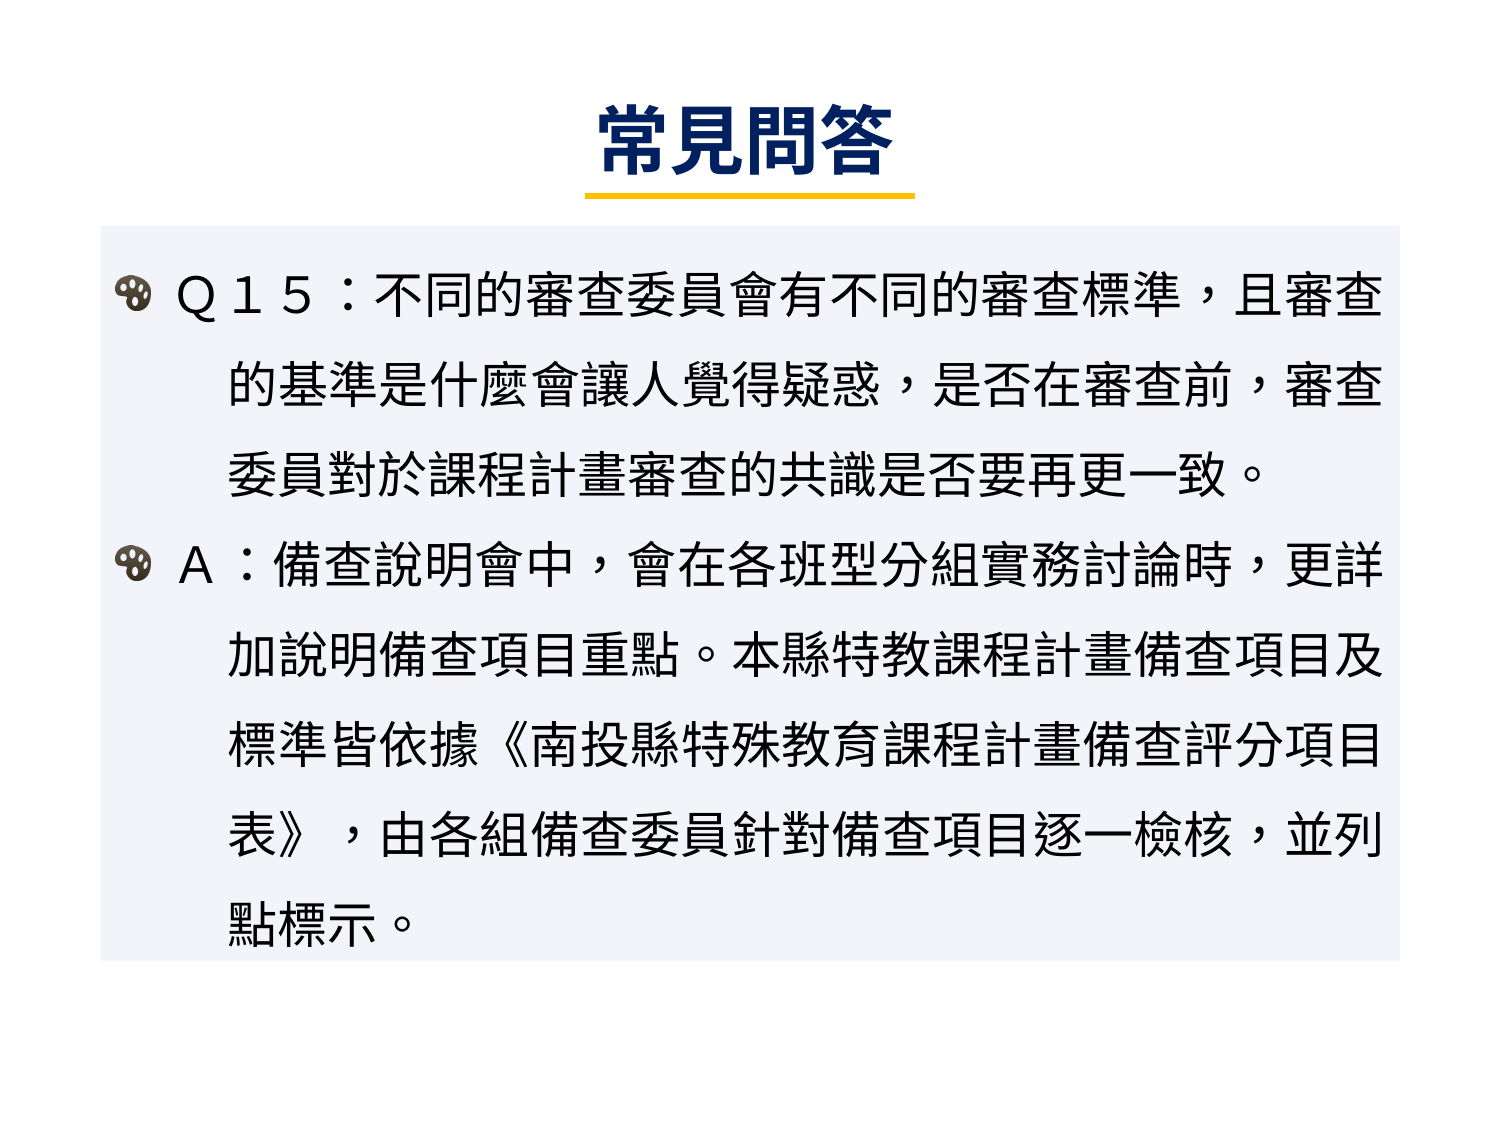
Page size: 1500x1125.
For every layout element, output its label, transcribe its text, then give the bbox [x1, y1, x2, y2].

text_box Ｑ１５：不同的審查委員會有不同的審查標準，且審查的基準是什麼會讓人覺得疑惑，是否在審查前，審查委員對於課程計畫審查的共識是否要再更一致。 Ａ：備查說明會中，會在各班型分組實務討論時，更詳加說明備查項目重點。本縣特教課程計畫備查項目及標準皆依據《南投縣特殊教育課程計畫備查評分項目表》，由各組備查委員針對備查項目逐一檢核，並列點標示。 [100, 225, 1400, 877]
title 常見問答 [41, 45, 1447, 233]
